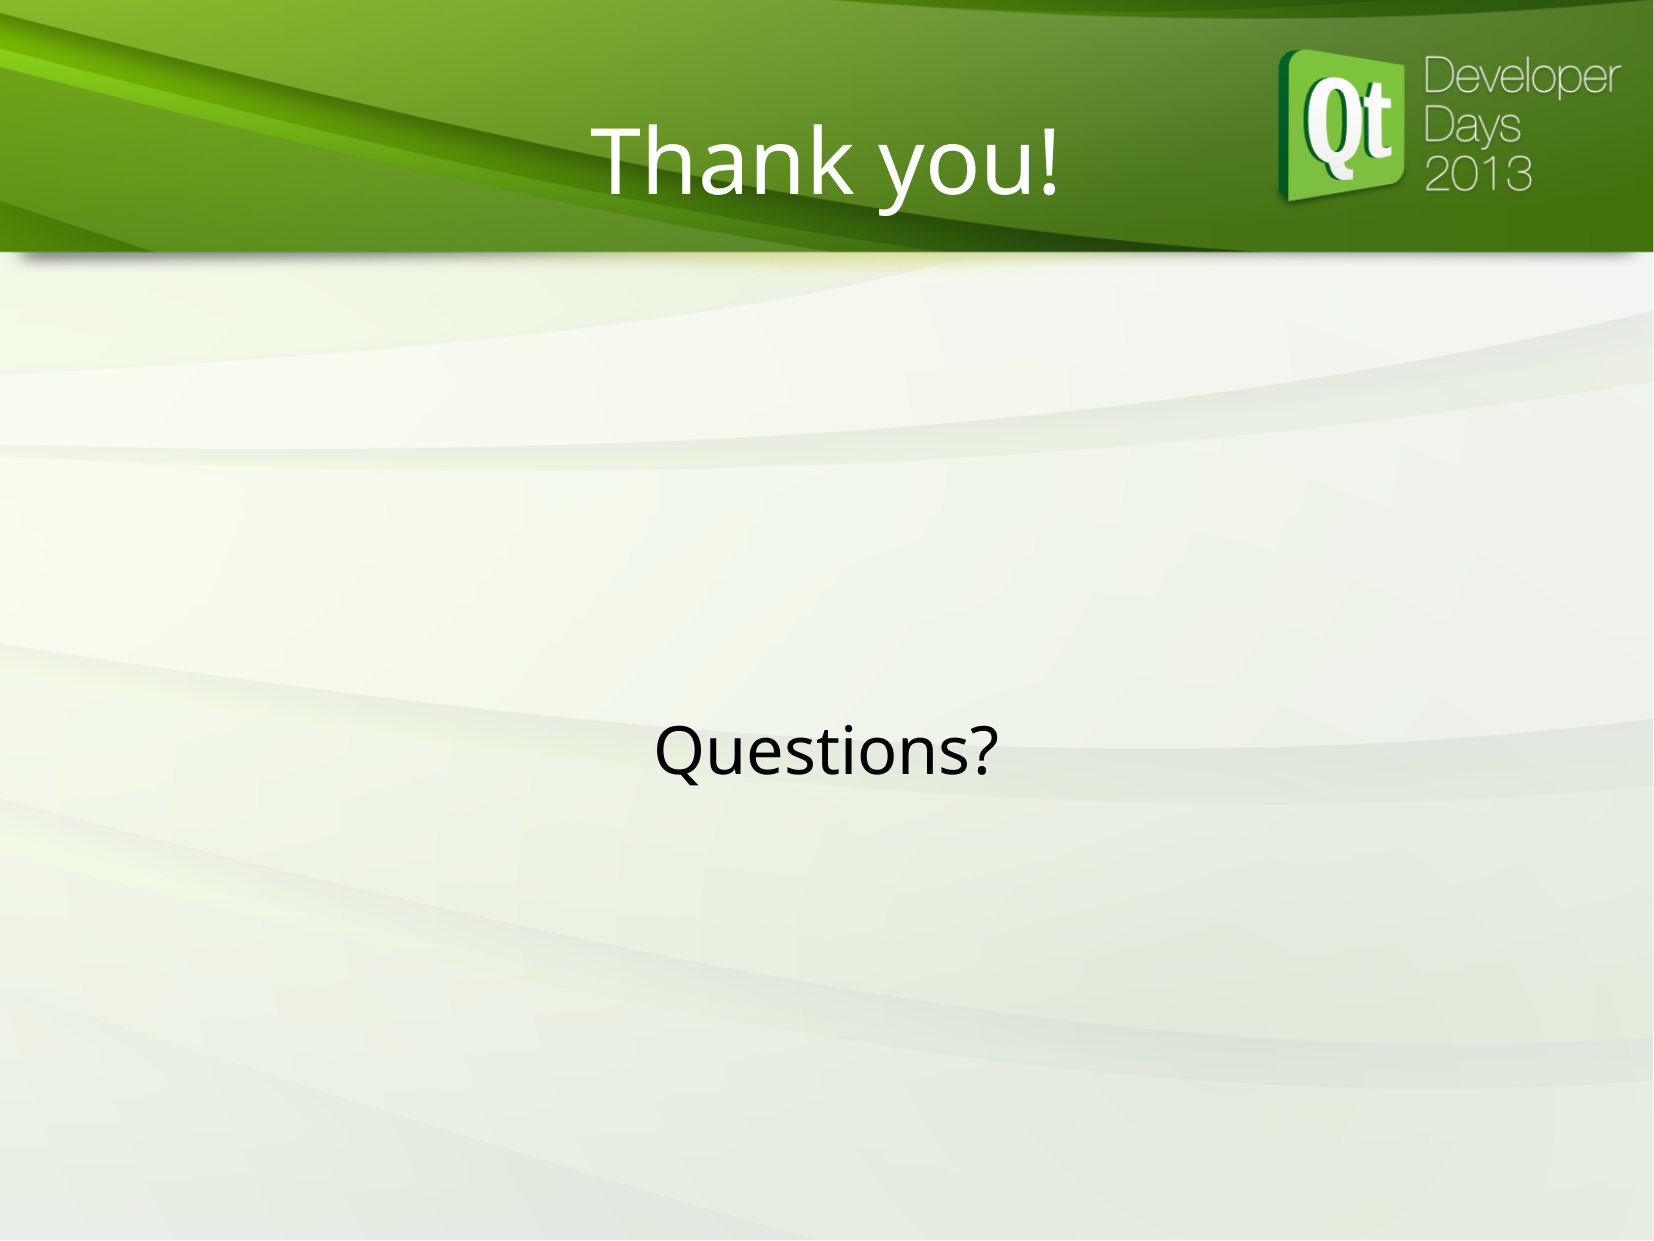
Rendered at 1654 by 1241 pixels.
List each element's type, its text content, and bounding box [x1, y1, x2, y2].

title Thank you! [82, 55, 1571, 263]
list Questions? [76, 297, 1577, 1201]
picture [0, 0, 1654, 1240]
